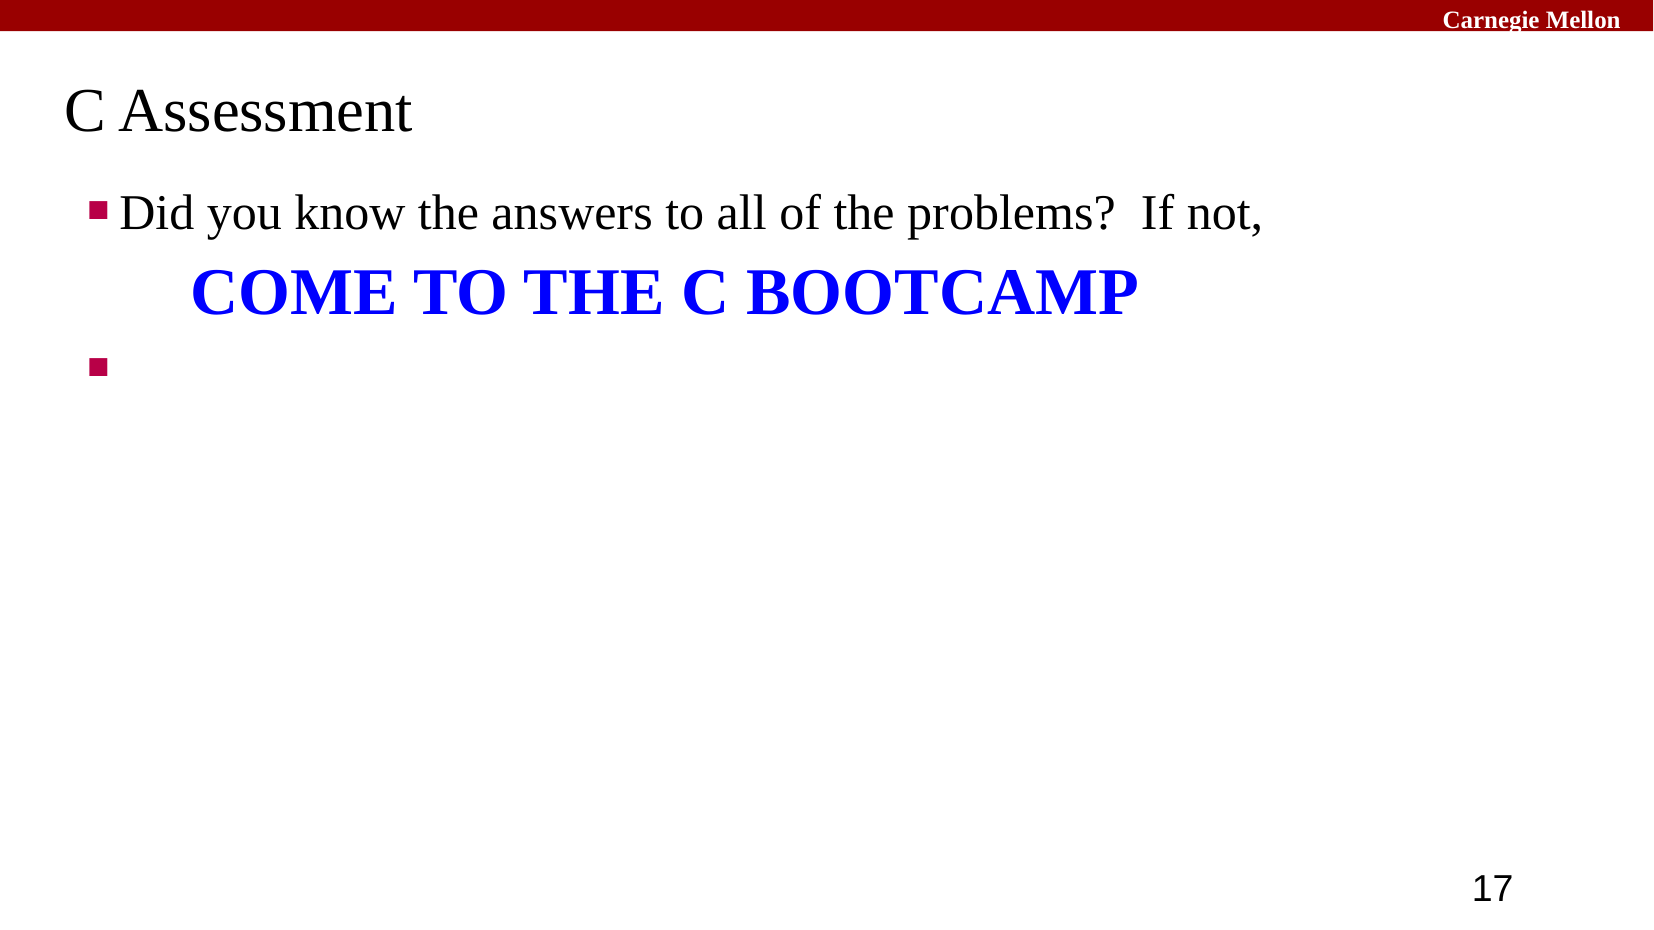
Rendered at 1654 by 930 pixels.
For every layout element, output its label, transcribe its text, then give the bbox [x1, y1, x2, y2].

list Did you know the answers to all of the problems? If not, COME TO THE C BOOTCAMP [71, 184, 1576, 859]
title C Assessment [64, 58, 1576, 163]
